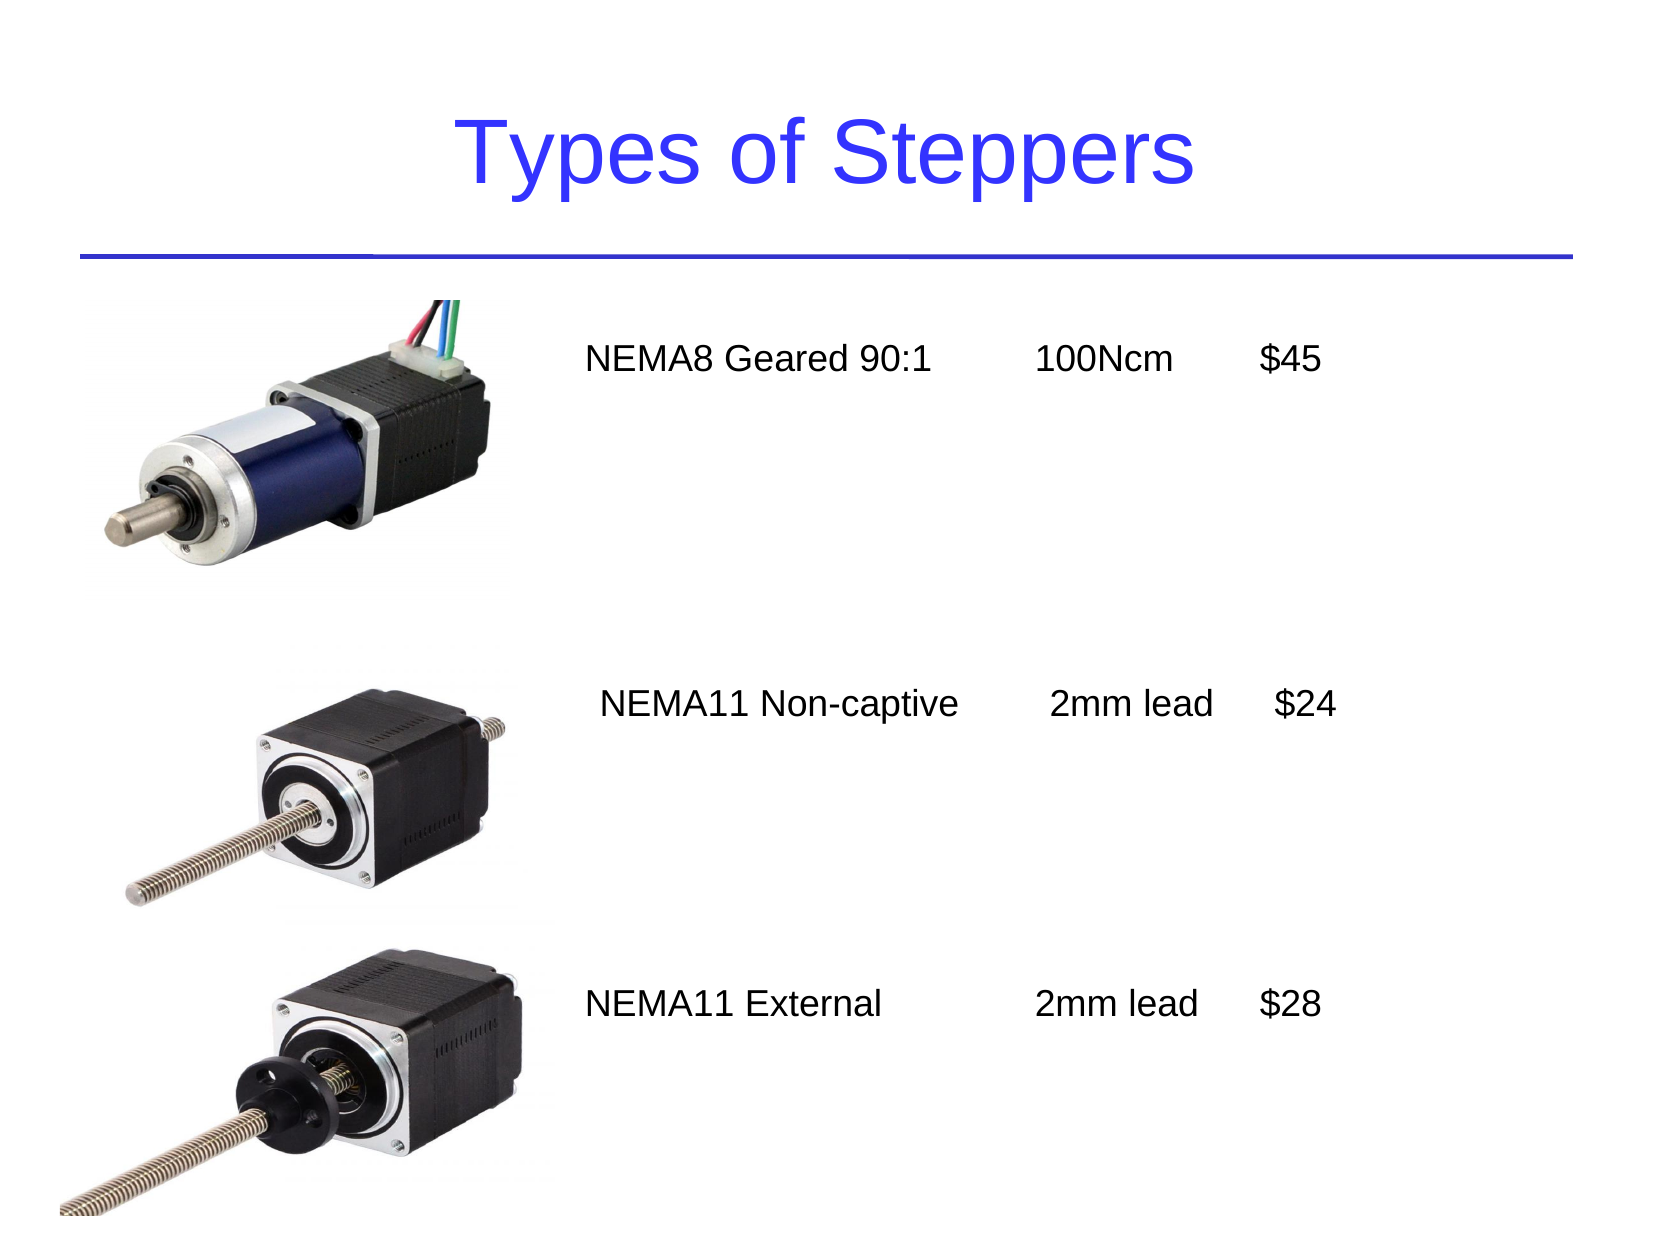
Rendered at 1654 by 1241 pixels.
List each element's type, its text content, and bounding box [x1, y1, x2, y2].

picture [59, 645, 557, 1216]
picture [85, 300, 510, 601]
text_box NEMA11 Non-captive 2mm lead $24 [584, 675, 1590, 733]
title Types of Steppers [82, 49, 1569, 255]
text_box NEMA11 External 2mm lead $28 [570, 975, 1441, 1033]
text_box NEMA8 Geared 90:1 100Ncm $45 [570, 329, 1546, 388]
